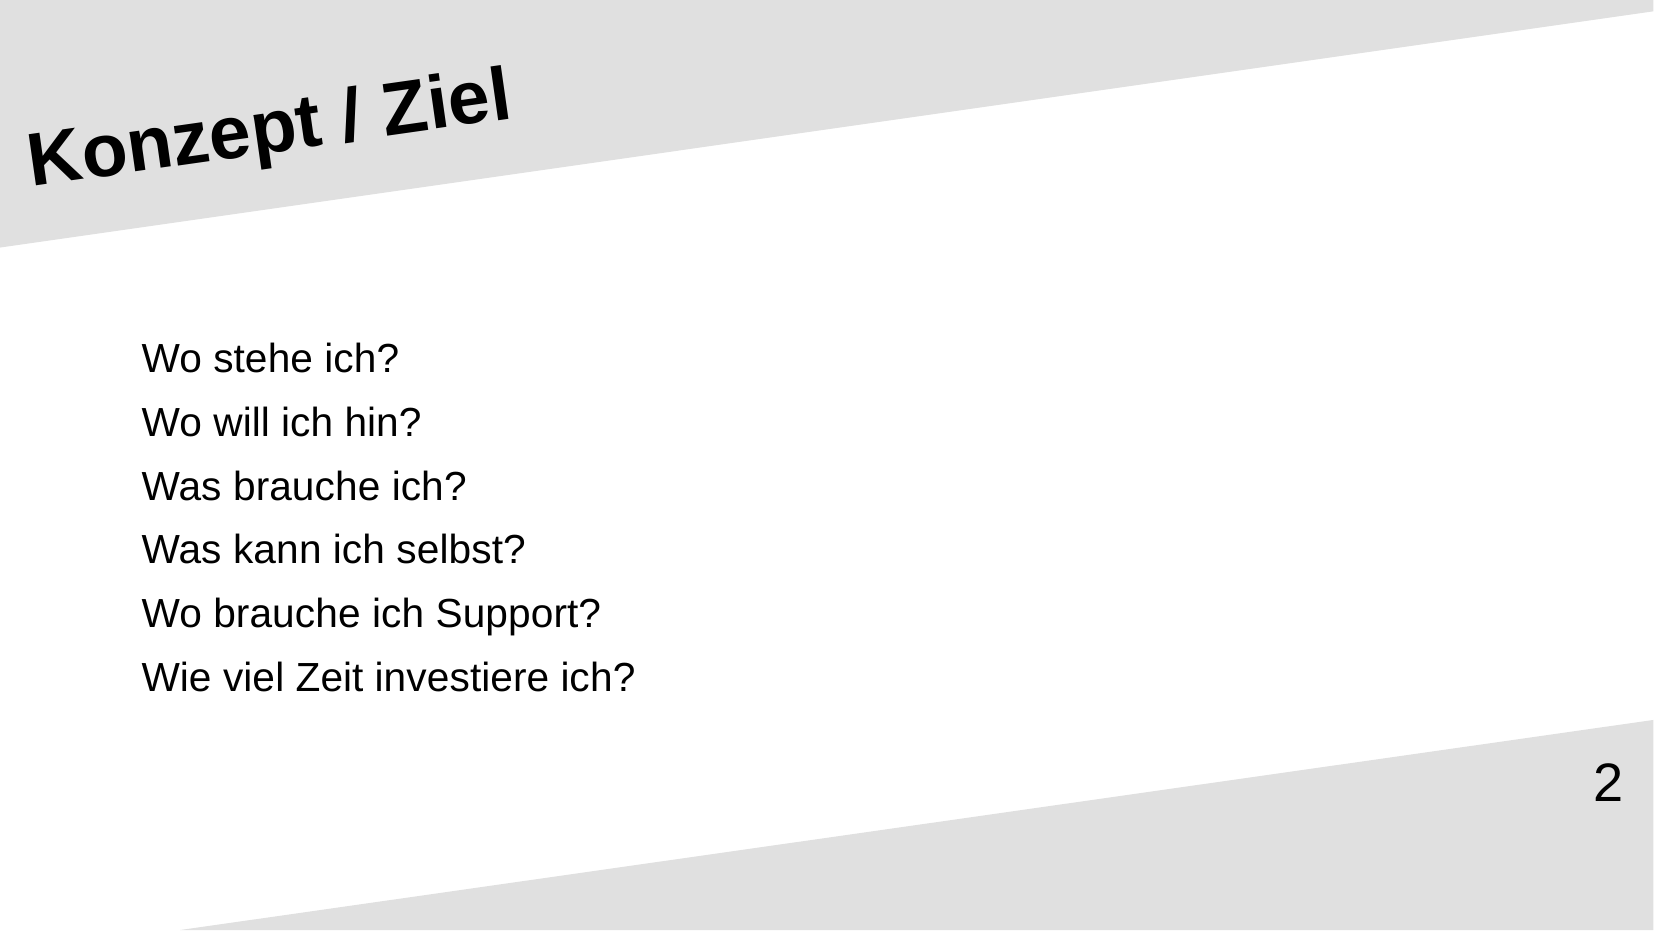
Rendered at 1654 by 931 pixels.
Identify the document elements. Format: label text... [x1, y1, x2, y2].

list Wo stehe ich? Wo will ich hin? Was brauche ich? Was kann ich selbst? Wo brauche ich Support? Wie viel Zeit investiere ich? [70, 248, 1526, 788]
title Konzept / Ziel [16, 0, 1501, 239]
